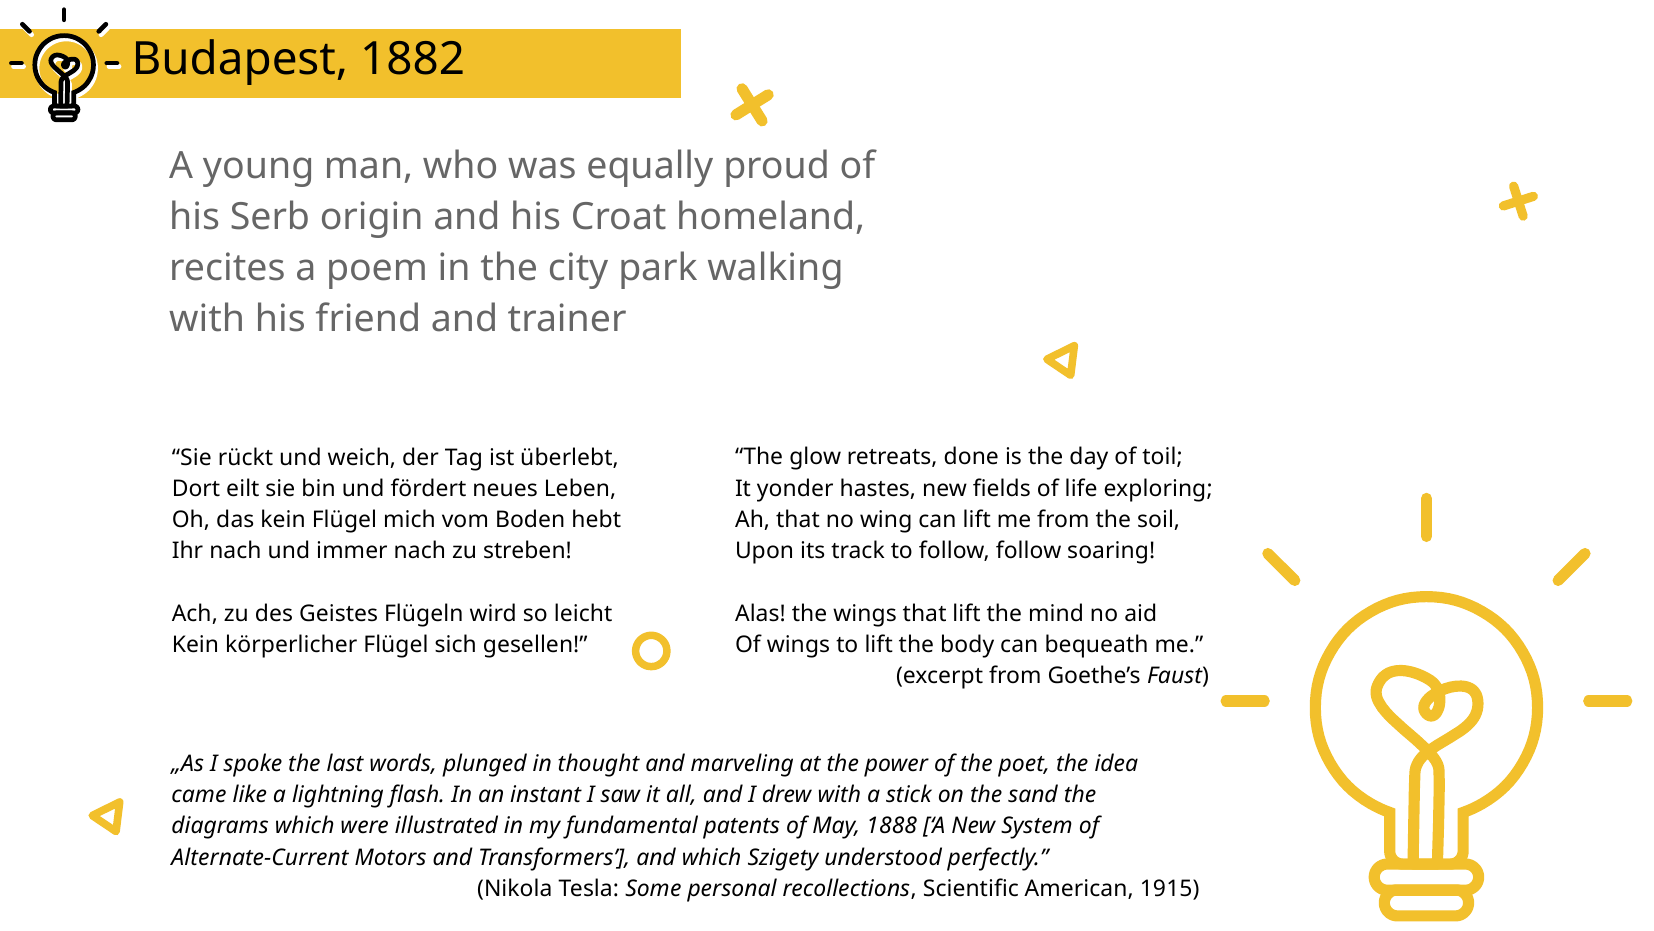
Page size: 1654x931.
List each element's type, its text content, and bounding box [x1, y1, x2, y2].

text_box “Sie rückt und weich, der Tag ist überlebt, Dort eilt sie bin und fördert neues Leben, Oh, das kein Flügel mich vom Boden hebt Ihr nach und immer nach zu streben! Ach, zu des Geistes Flügeln wird so leicht Kein körperlicher Flügel sich gesellen!” [171, 393, 661, 707]
title Budapest, 1882 [131, 16, 901, 97]
title A young man, who was equally proud of his Serb origin and his Croat homeland, recites a poem in the city park walking with his friend and trainer [169, 138, 901, 343]
text_box “The glow retreats, done is the day of toil; It yonder hastes, new fields of life exploring; Ah, that no wing can lift me from the soil, Upon its track to follow, follow soaring! Alas! the wings that lift the mind no aid Of wings to lift the body can bequeath me.” (excerpt from Goethe’s Faust) [735, 330, 1246, 800]
text_box „As I spoke the last words, plunged in thought and marveling at the power of the poet, the idea came like a lightning flash. In an instant I saw it all, and I drew with a stick on the sand the diagrams which were illustrated in my fundamental patents of May, 1888 [‘A New System of Alternate-Current Motors and Transformers’], and which Szigety understood perfectly.” (Nikola Tesla: Some personal recollections, Scientific American, 1915) [171, 746, 1201, 904]
